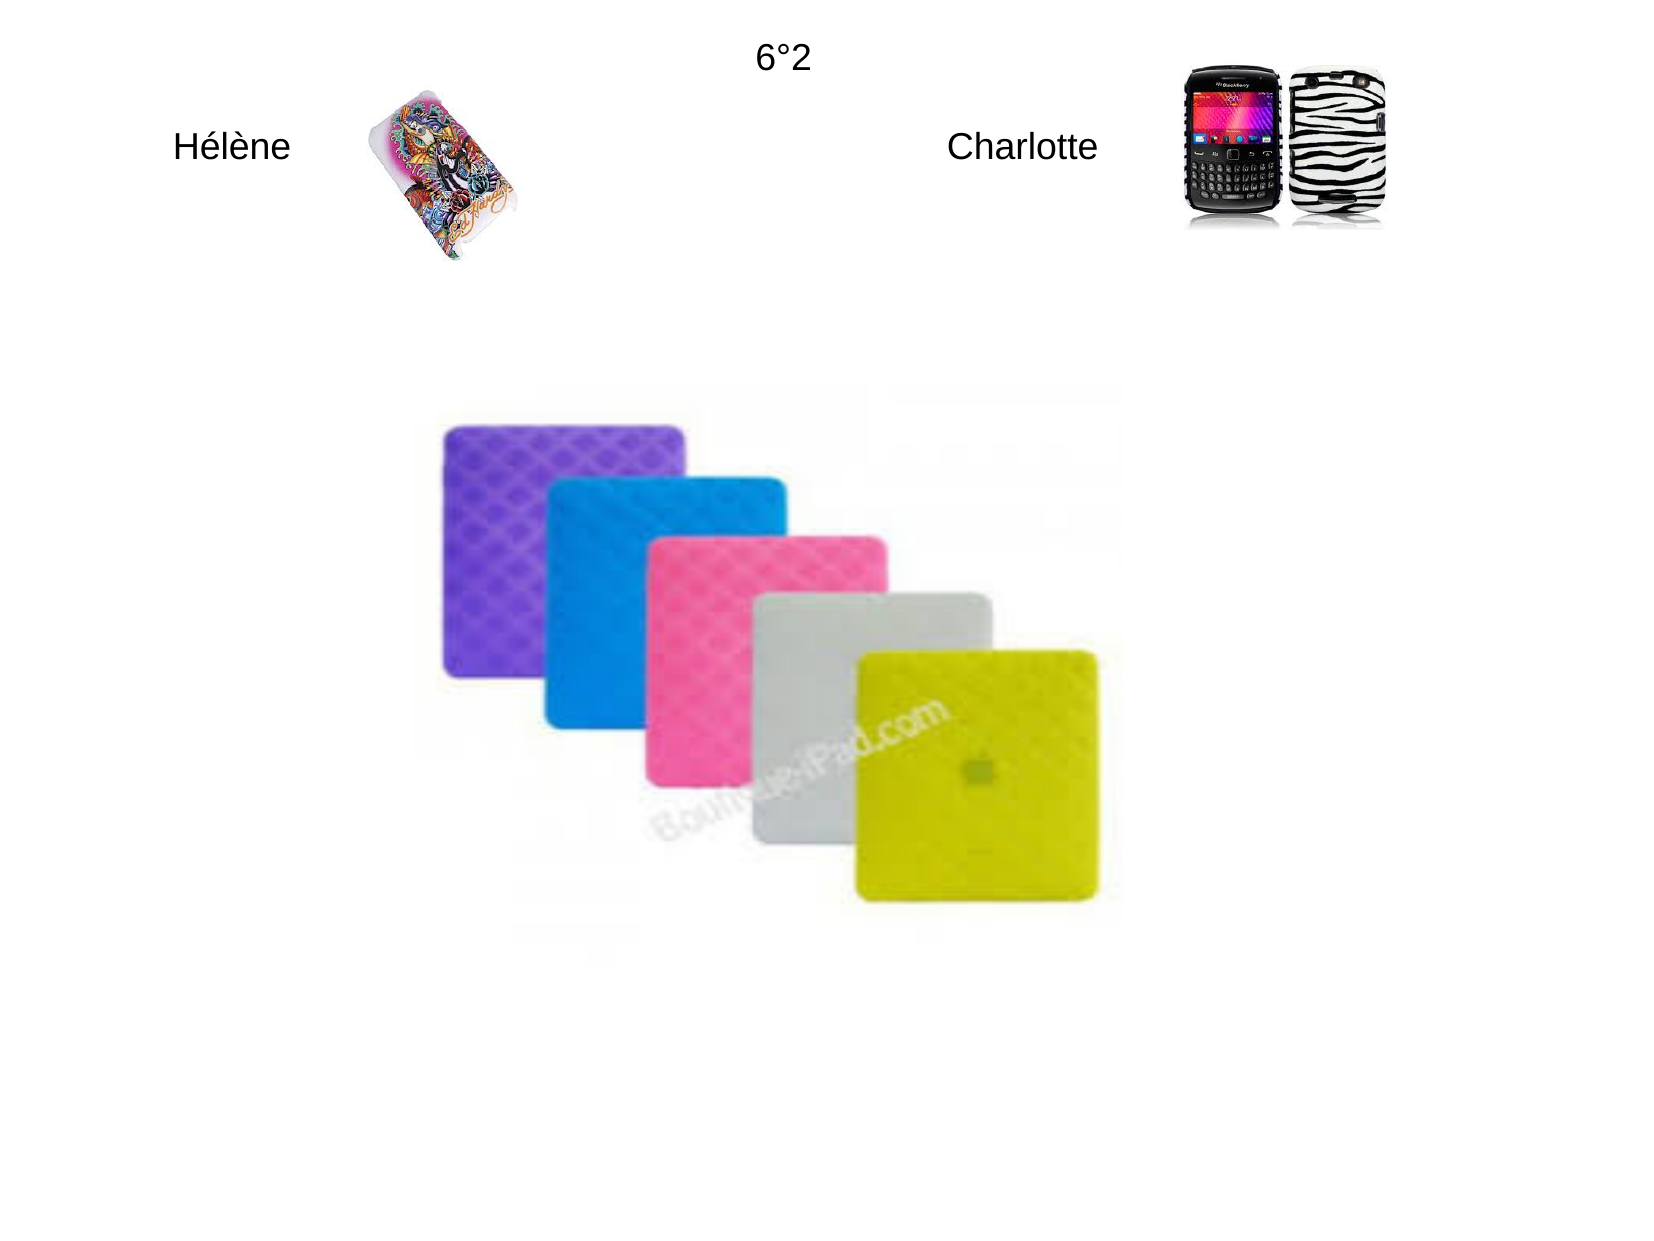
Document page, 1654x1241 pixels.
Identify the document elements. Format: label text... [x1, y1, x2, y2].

text_box Hélène [147, 118, 317, 175]
text_box 6°2 [740, 29, 827, 87]
picture [413, 383, 1123, 970]
picture [1181, 58, 1388, 237]
picture [354, 58, 532, 296]
text_box Charlotte [921, 118, 1114, 175]
